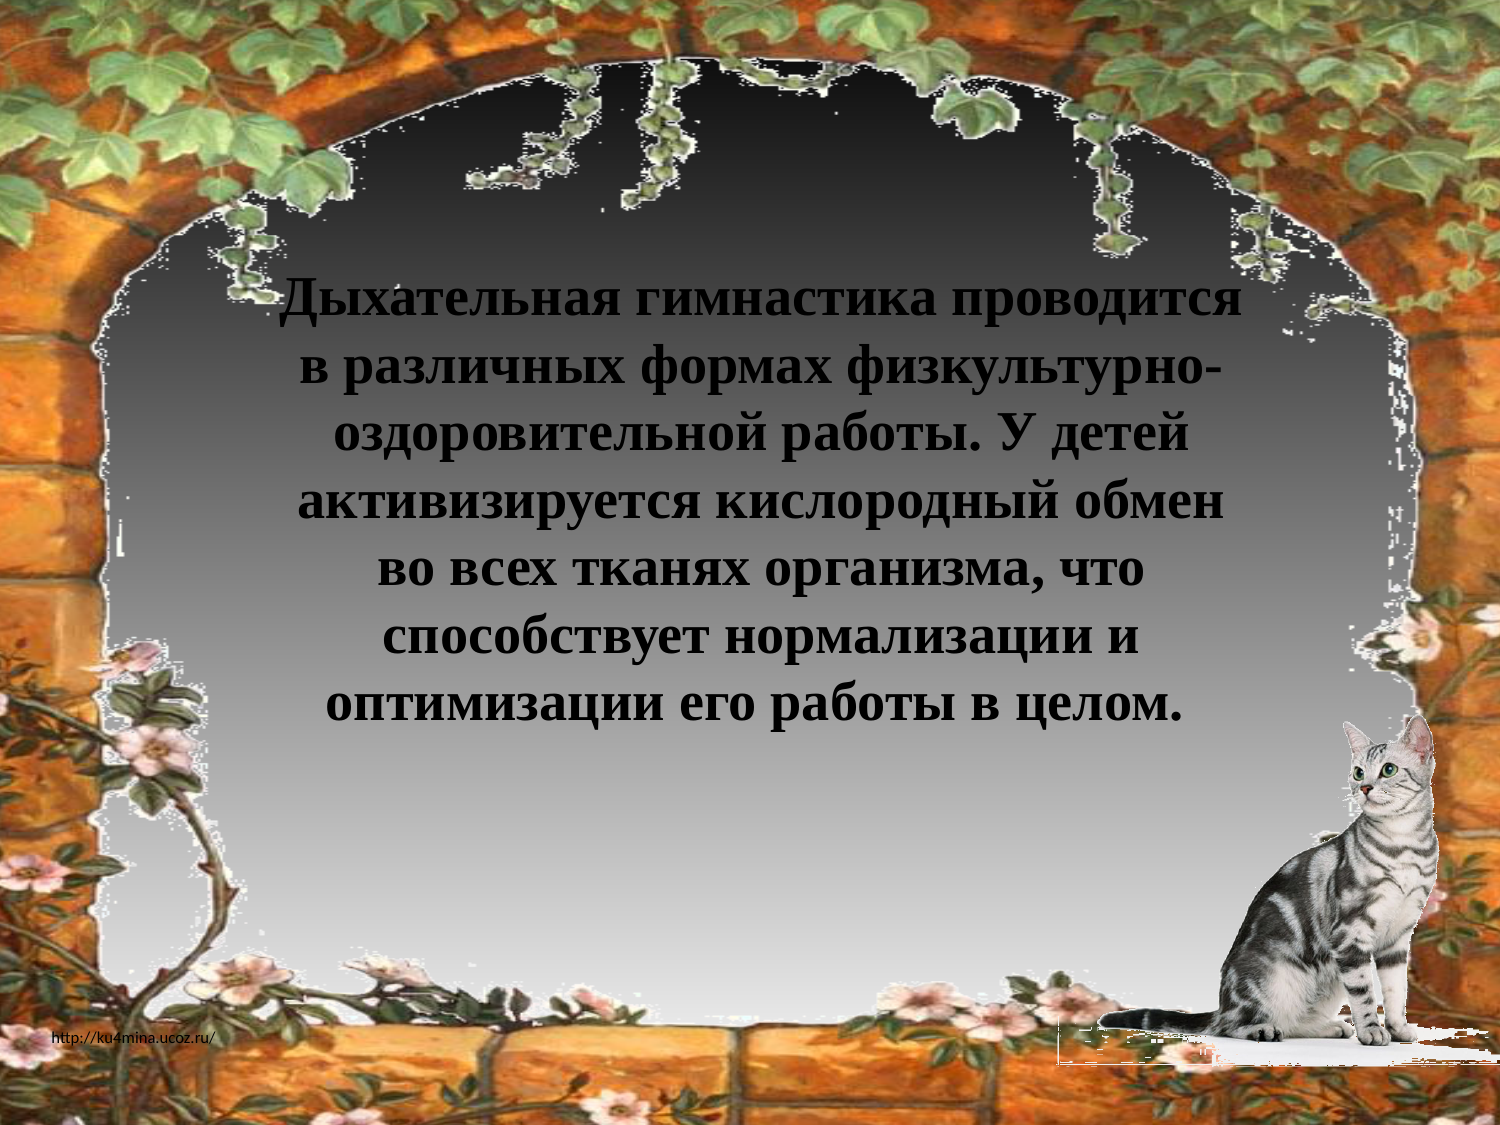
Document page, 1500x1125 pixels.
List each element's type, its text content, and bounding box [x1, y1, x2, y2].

title Дыхательная гимнастика проводится в различных формах физкультурно-оздоровительной работы. У детей активизируется кислородный обмен во всех тканях организма, что способствует нормализации и оптимизации его работы в целом. [257, 117, 1266, 961]
picture [0, 0, 1500, 1125]
